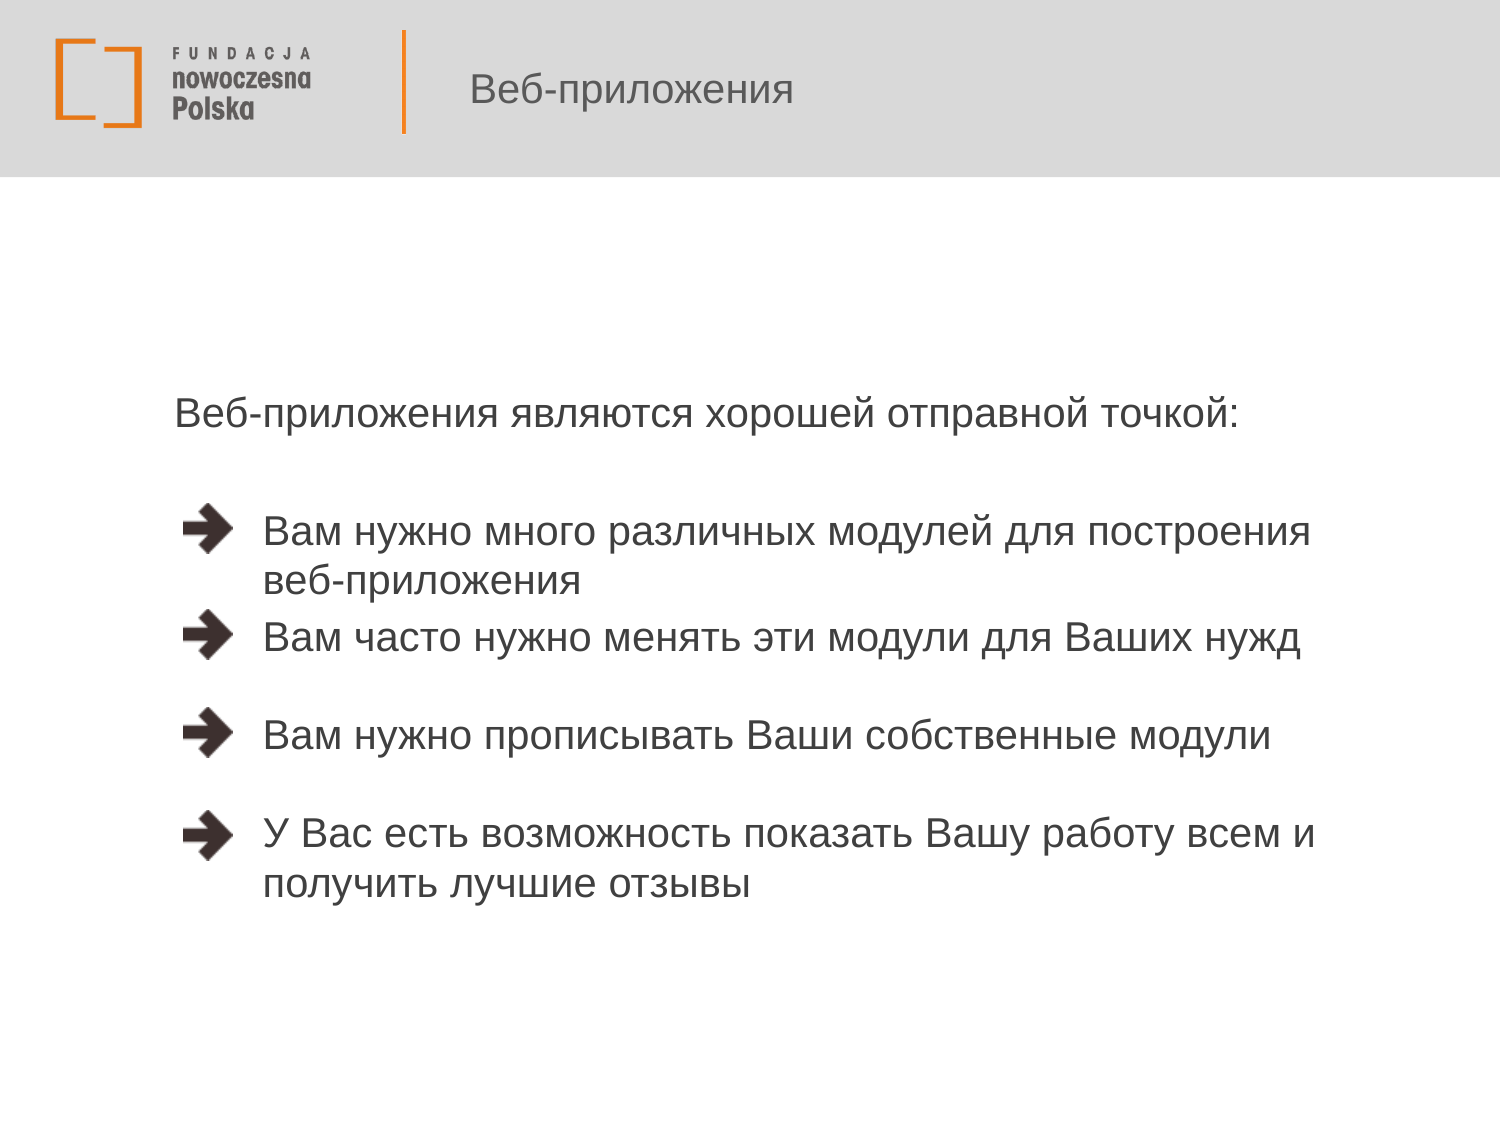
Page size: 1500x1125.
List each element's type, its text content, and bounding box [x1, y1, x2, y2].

picture [183, 503, 233, 554]
text_box Вам нужно много различных модулей для построения веб-приложения [247, 496, 1382, 602]
picture [183, 707, 233, 758]
text_box Вам нужно прописывать Ваши собственные модули [247, 700, 1382, 765]
text_box У Вас есть возможность показать Вашу работу всем и получить лучшие отзывы [247, 798, 1382, 914]
text_box [0, 0, 1500, 178]
picture [183, 810, 233, 861]
text_box Веб-приложения [454, 54, 1406, 120]
picture [183, 609, 233, 660]
picture [395, 30, 422, 145]
picture [53, 30, 313, 140]
text_box Веб-приложения являются хорошей отправной точкой: [159, 377, 1294, 443]
text_box Вам часто нужно менять эти модули для Ваших нужд [247, 602, 1382, 668]
